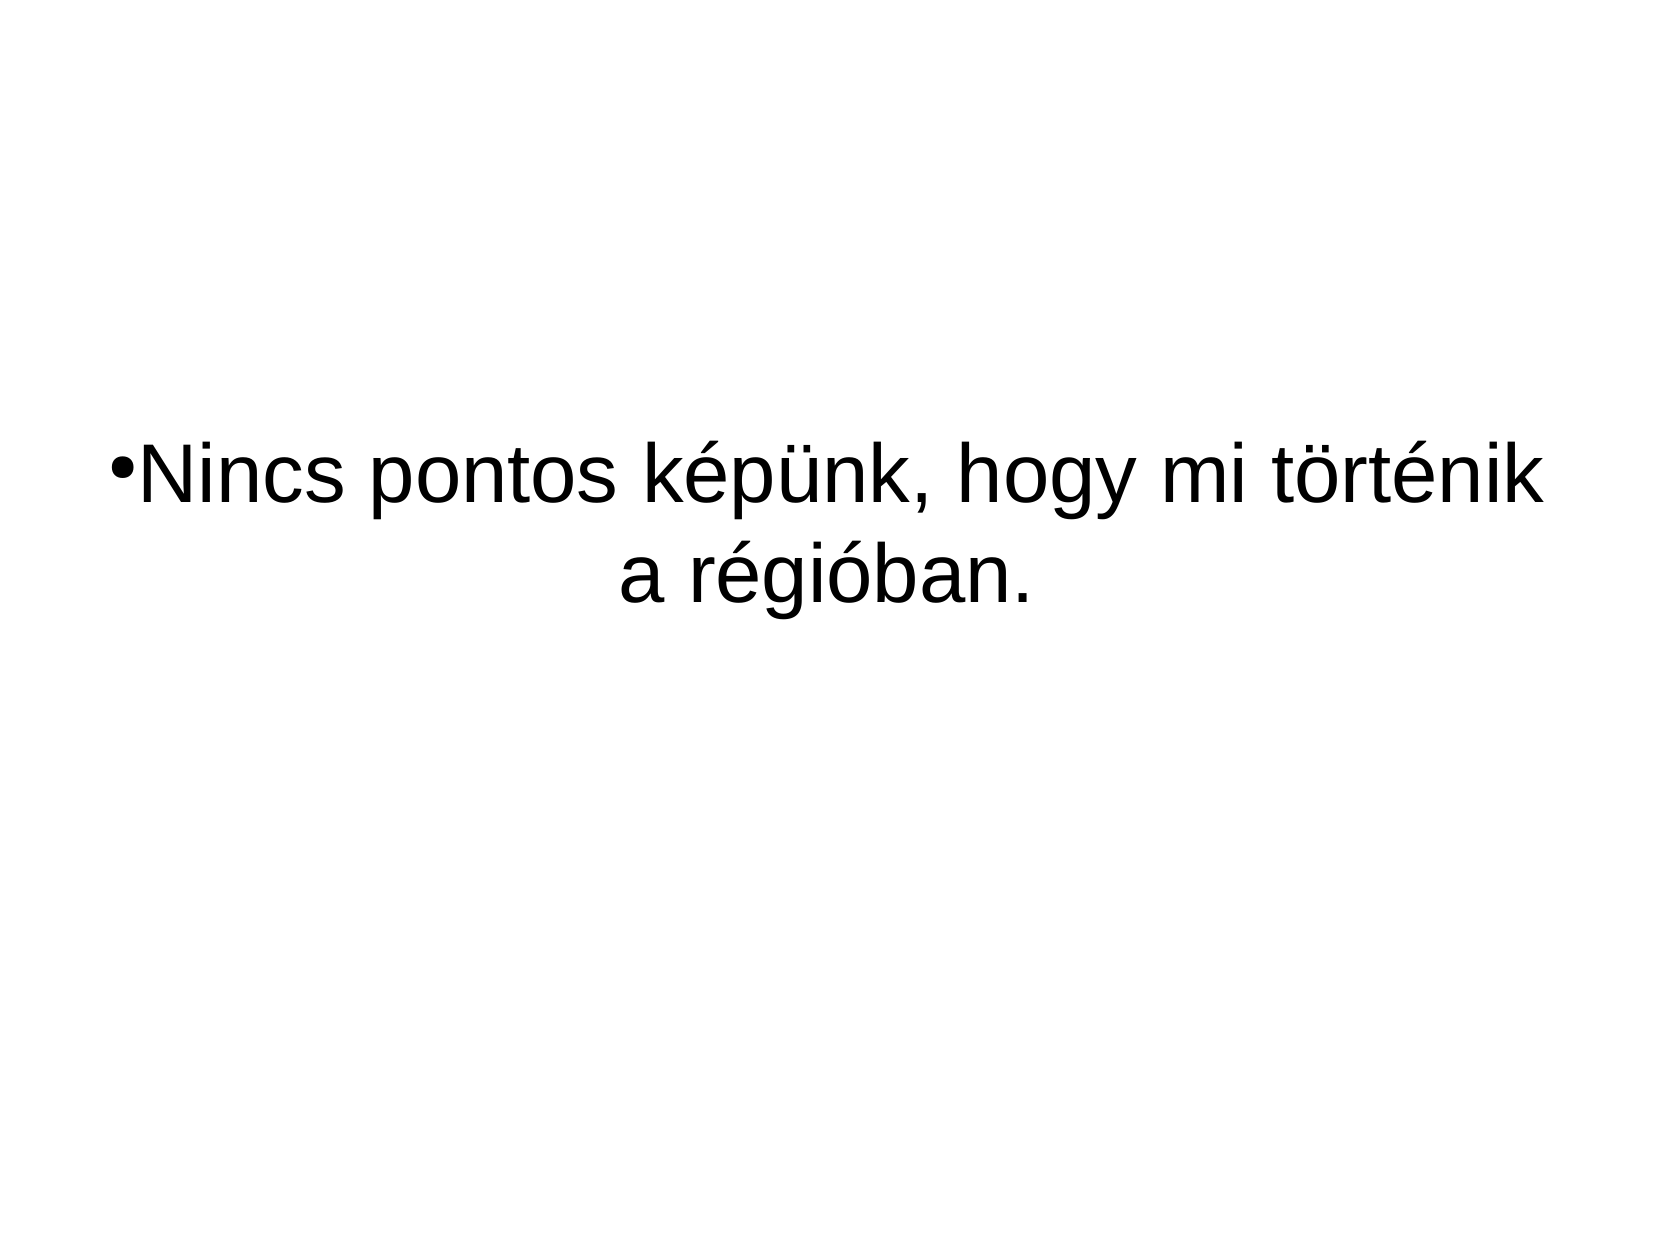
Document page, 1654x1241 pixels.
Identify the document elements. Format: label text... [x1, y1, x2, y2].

list Nincs pontos képünk, hogy mi történik a régióban. [82, 290, 1571, 1010]
